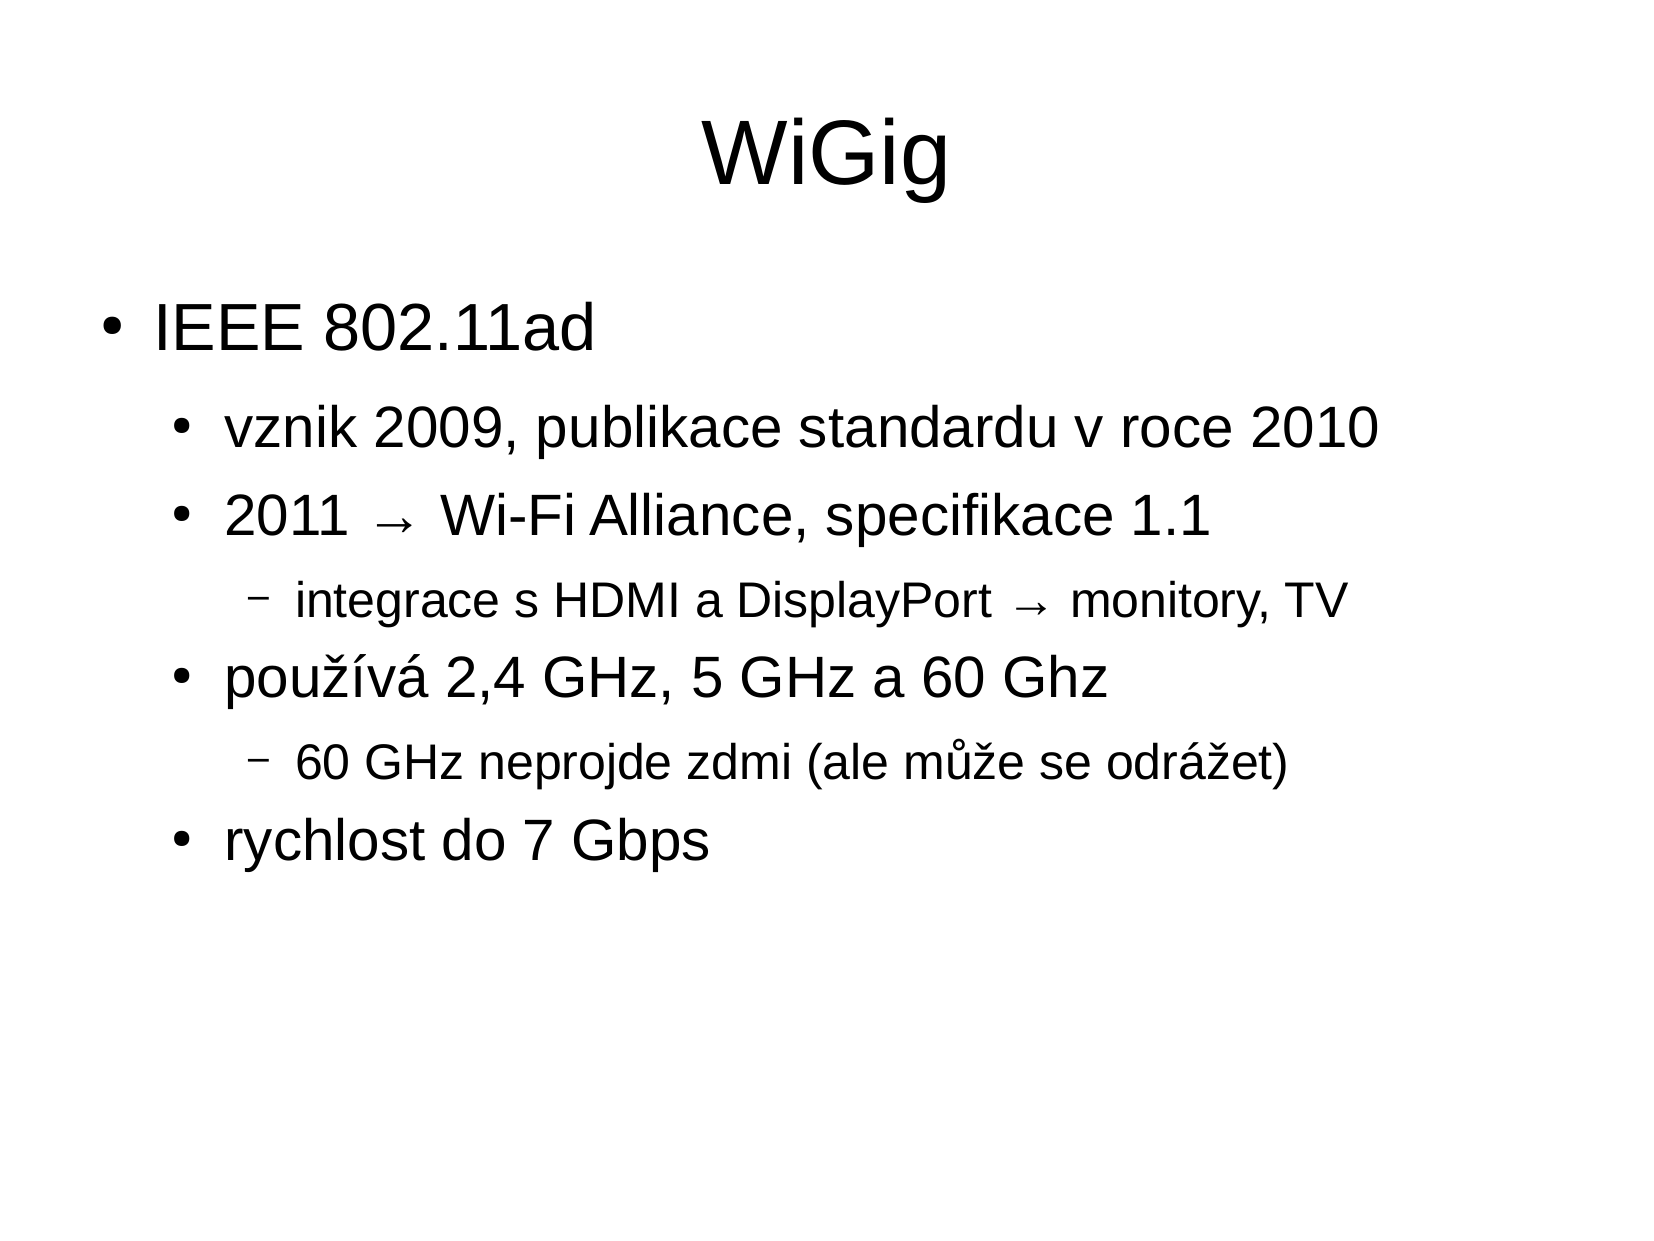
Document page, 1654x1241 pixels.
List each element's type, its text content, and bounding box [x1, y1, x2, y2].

list IEEE 802.11ad vznik 2009, publikace standardu v roce 2010 2011 → Wi-Fi Alliance, specifikace 1.1 integrace s HDMI a DisplayPort → monitory, TV používá 2,4 GHz, 5 GHz a 60 Ghz 60 GHz neprojde zdmi (ale může se odrážet) rychlost do 7 Gbps [82, 290, 1571, 1010]
title WiGig [82, 49, 1571, 257]
